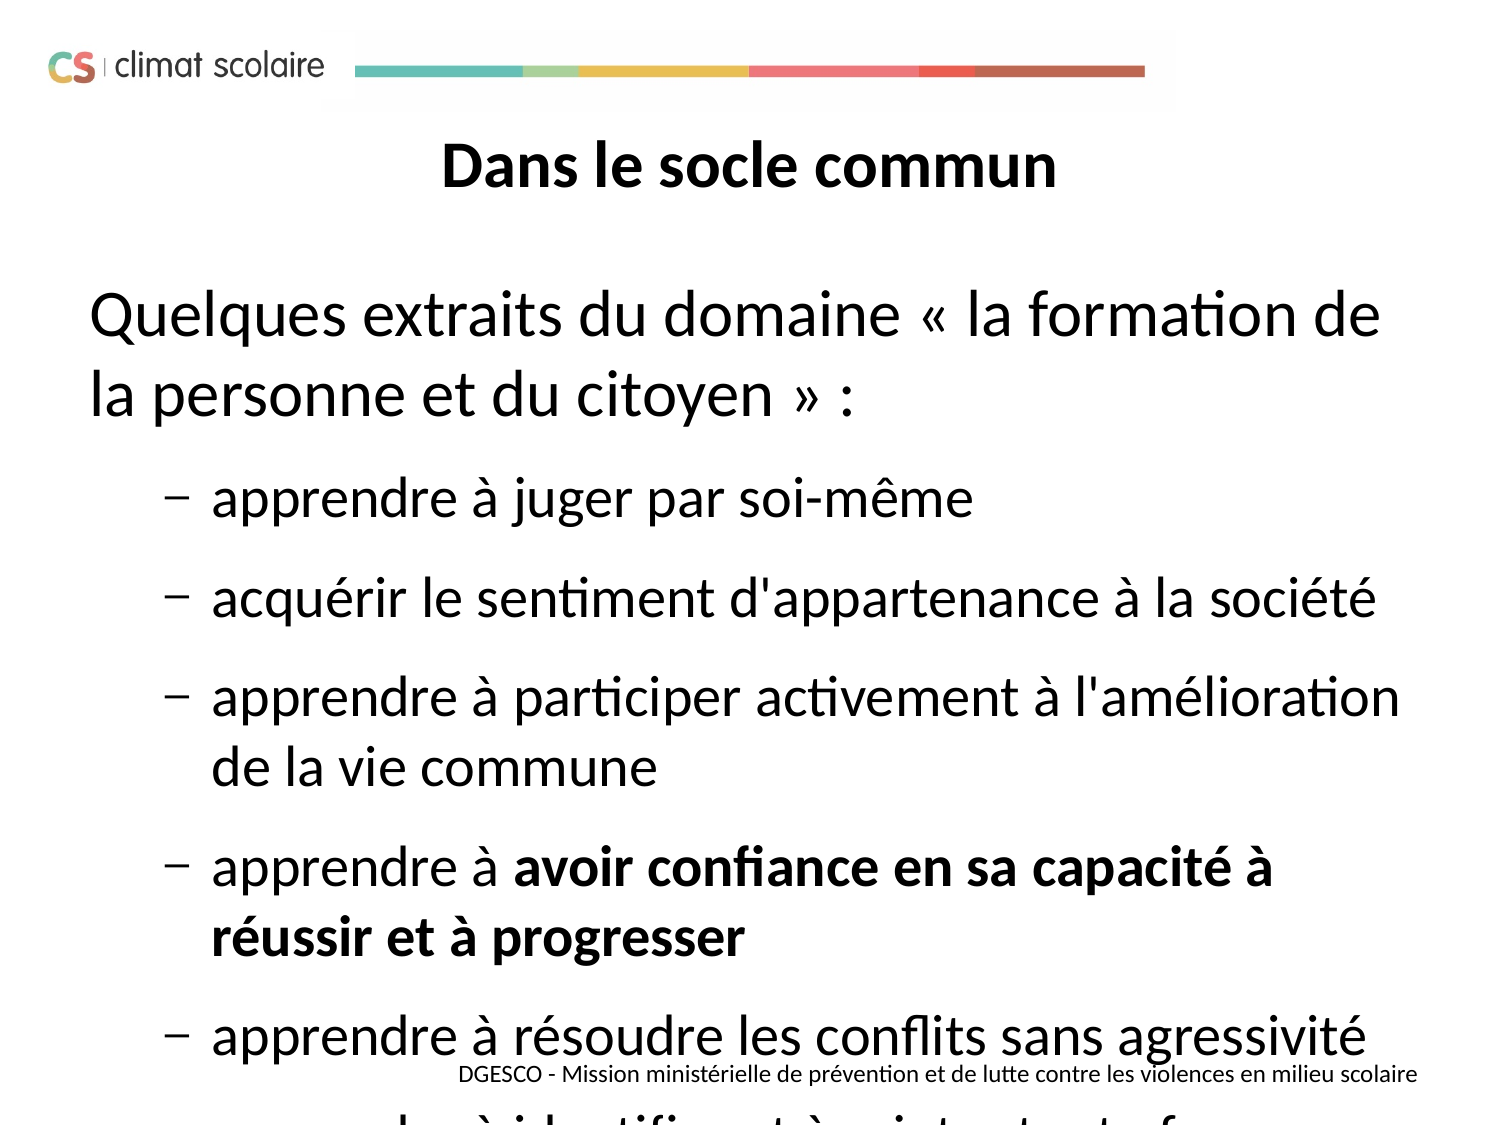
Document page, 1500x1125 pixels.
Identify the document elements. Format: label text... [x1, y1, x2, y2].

picture [26, 30, 1176, 112]
title Dans le socle commun [75, 113, 1425, 233]
list Quelques extraits du domaine « la formation de la personne et du citoyen » : apprendre à juger par soi-même acquérir le sentiment d'appartenance à la société apprendre à participer activement à l'amélioration de la vie commune apprendre à avoir confiance en sa capacité à réussir et à progresser apprendre à résoudre les conflits sans agressivité apprendre à identifier et à rejeter toute forme d'intimidation ou d'emprise apprendre à faire preuve d'empathie et de bienveillance apprendre le rôle éducatif et la gradation des sanctions apprendre à être attentif à la portée de ses paroles et à la responsabilité de ses actes apprendre à comprendre les choix moraux que chacun fait dans sa vie apprendre à distinguer son intérêt particulier de l'intérêt général apprendre à coopérer apprendre à faire preuve de responsabilité vis-à-vis d'autrui … [deux risques : focalisation sur les aspects cognitifs ou notionnels ; omission] [75, 262, 1425, 1047]
